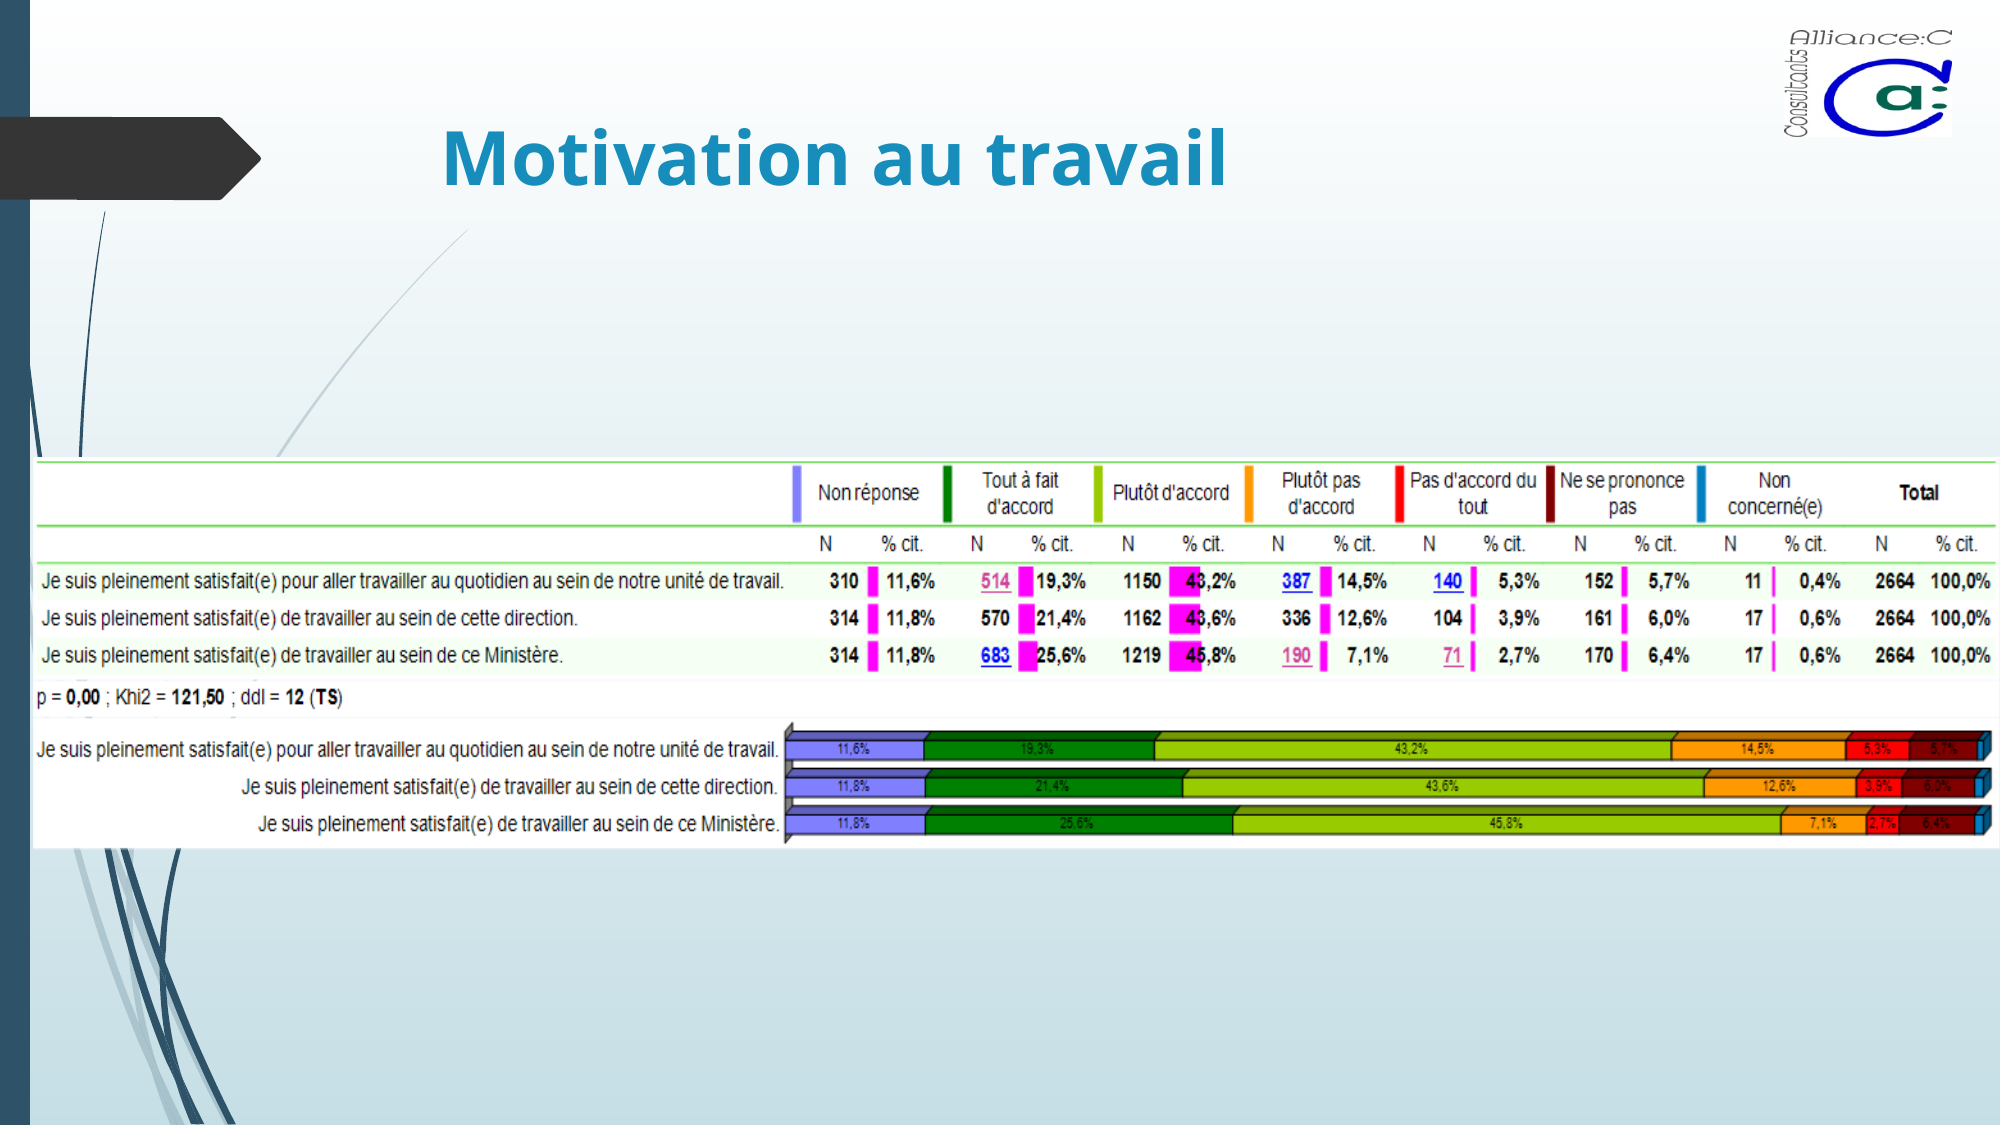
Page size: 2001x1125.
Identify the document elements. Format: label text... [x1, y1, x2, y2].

picture [33, 457, 2000, 850]
title Motivation au travail [425, 102, 1888, 313]
picture [1784, 30, 1952, 137]
